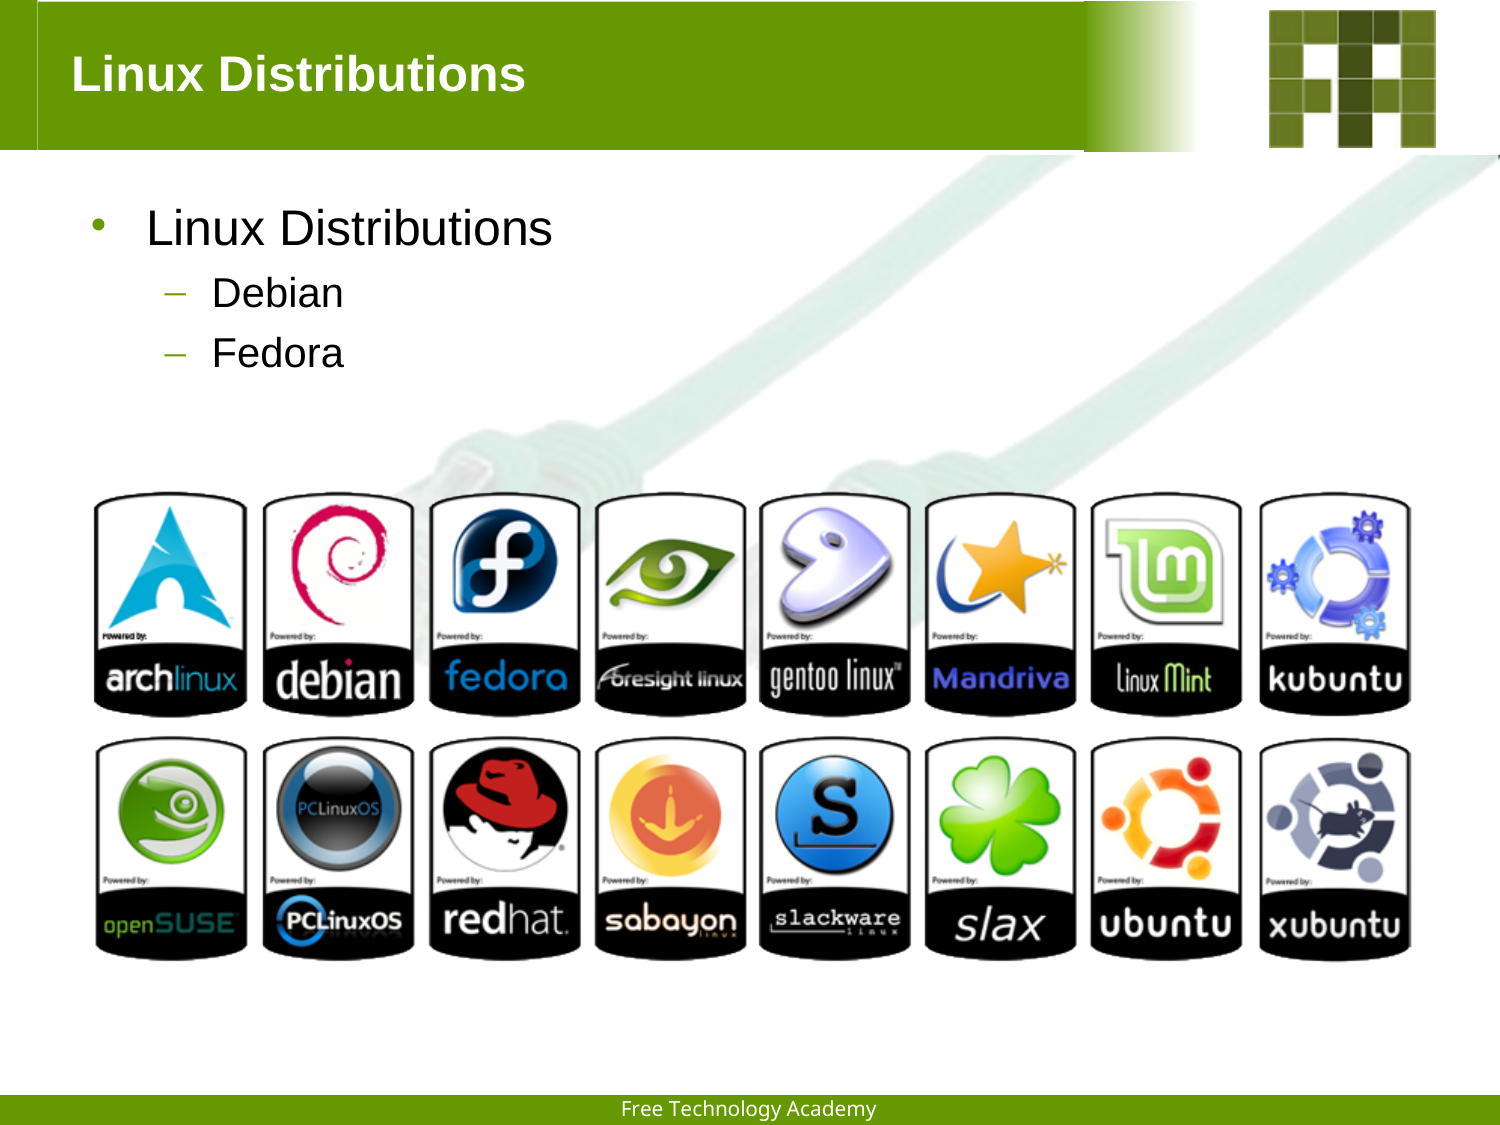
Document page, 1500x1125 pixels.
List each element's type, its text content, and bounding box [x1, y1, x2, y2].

title Linux Distributions [56, 1, 1107, 152]
list Linux Distributions Debian Fedora [75, 187, 1426, 1065]
picture [82, 475, 1433, 987]
picture [1269, 10, 1436, 148]
